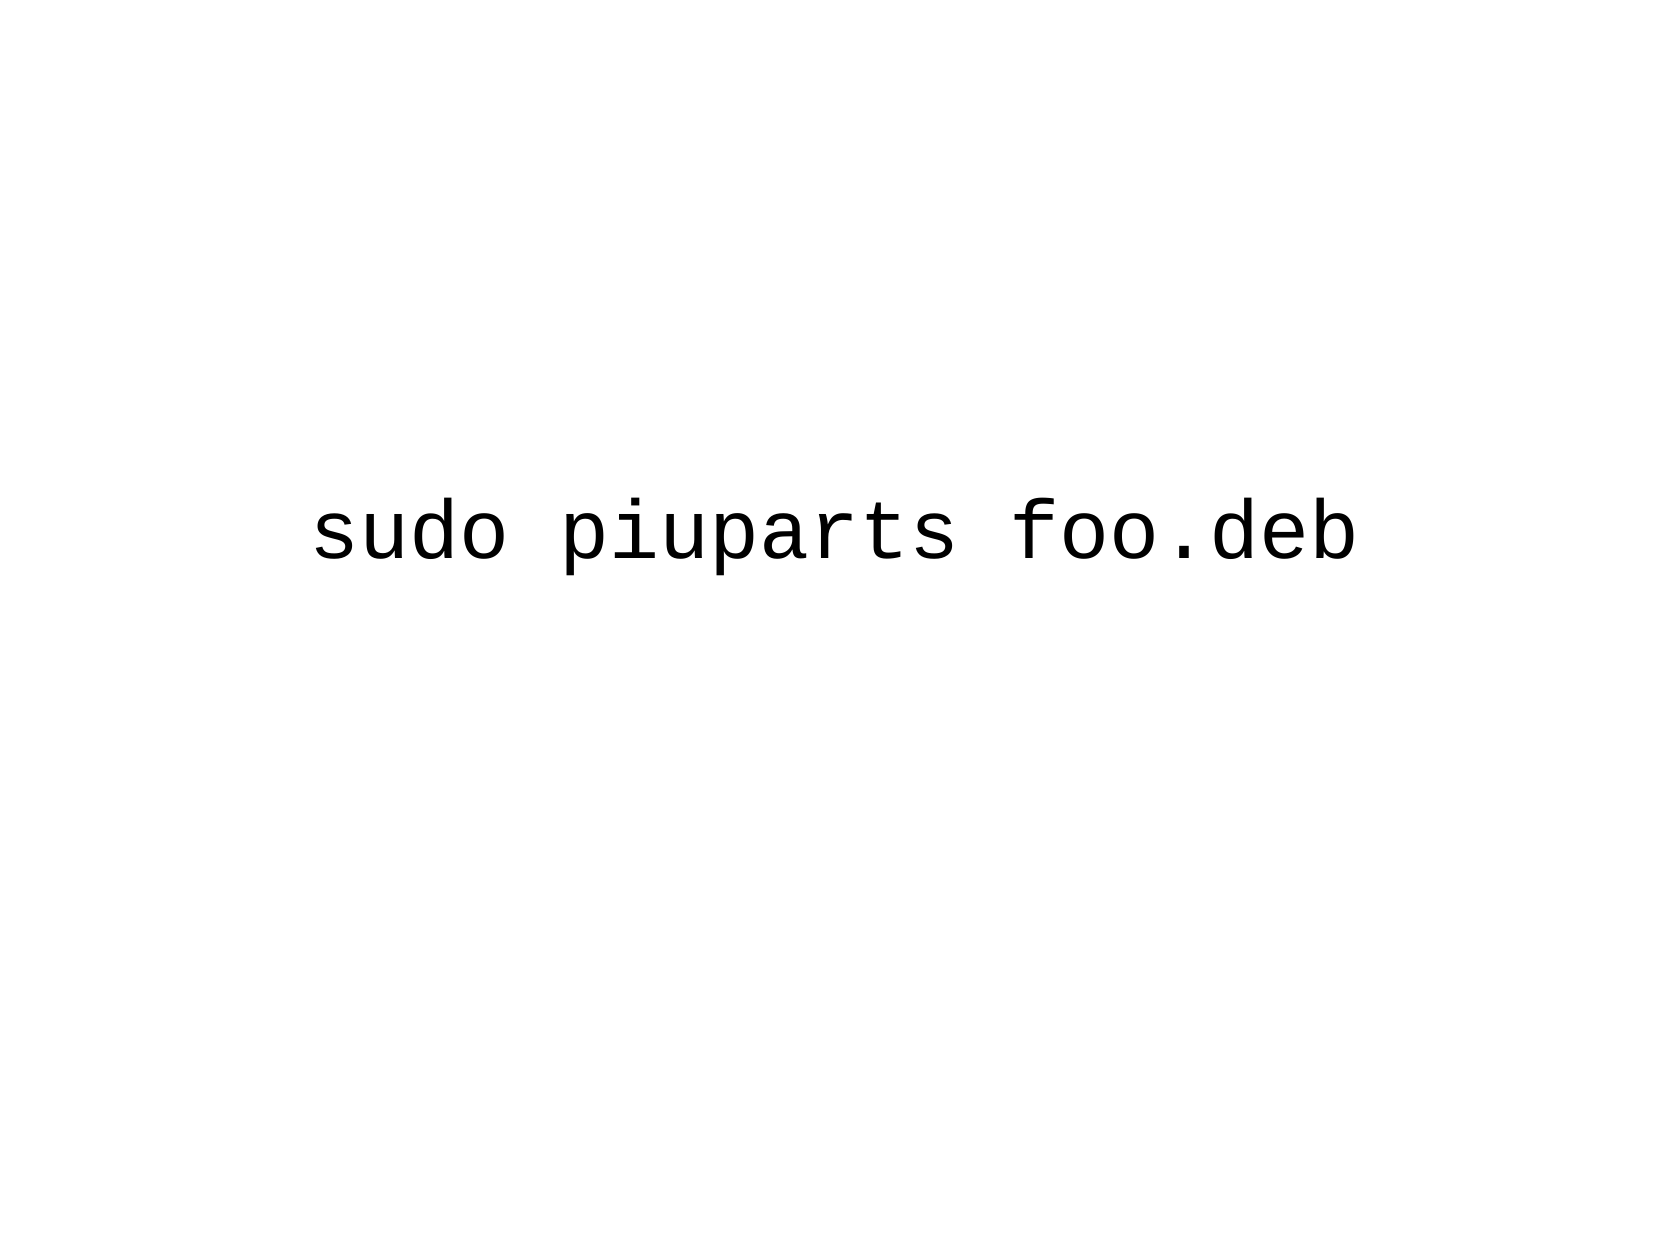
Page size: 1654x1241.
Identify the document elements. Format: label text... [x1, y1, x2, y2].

text_box sudo piuparts foo.deb [295, 481, 1375, 591]
